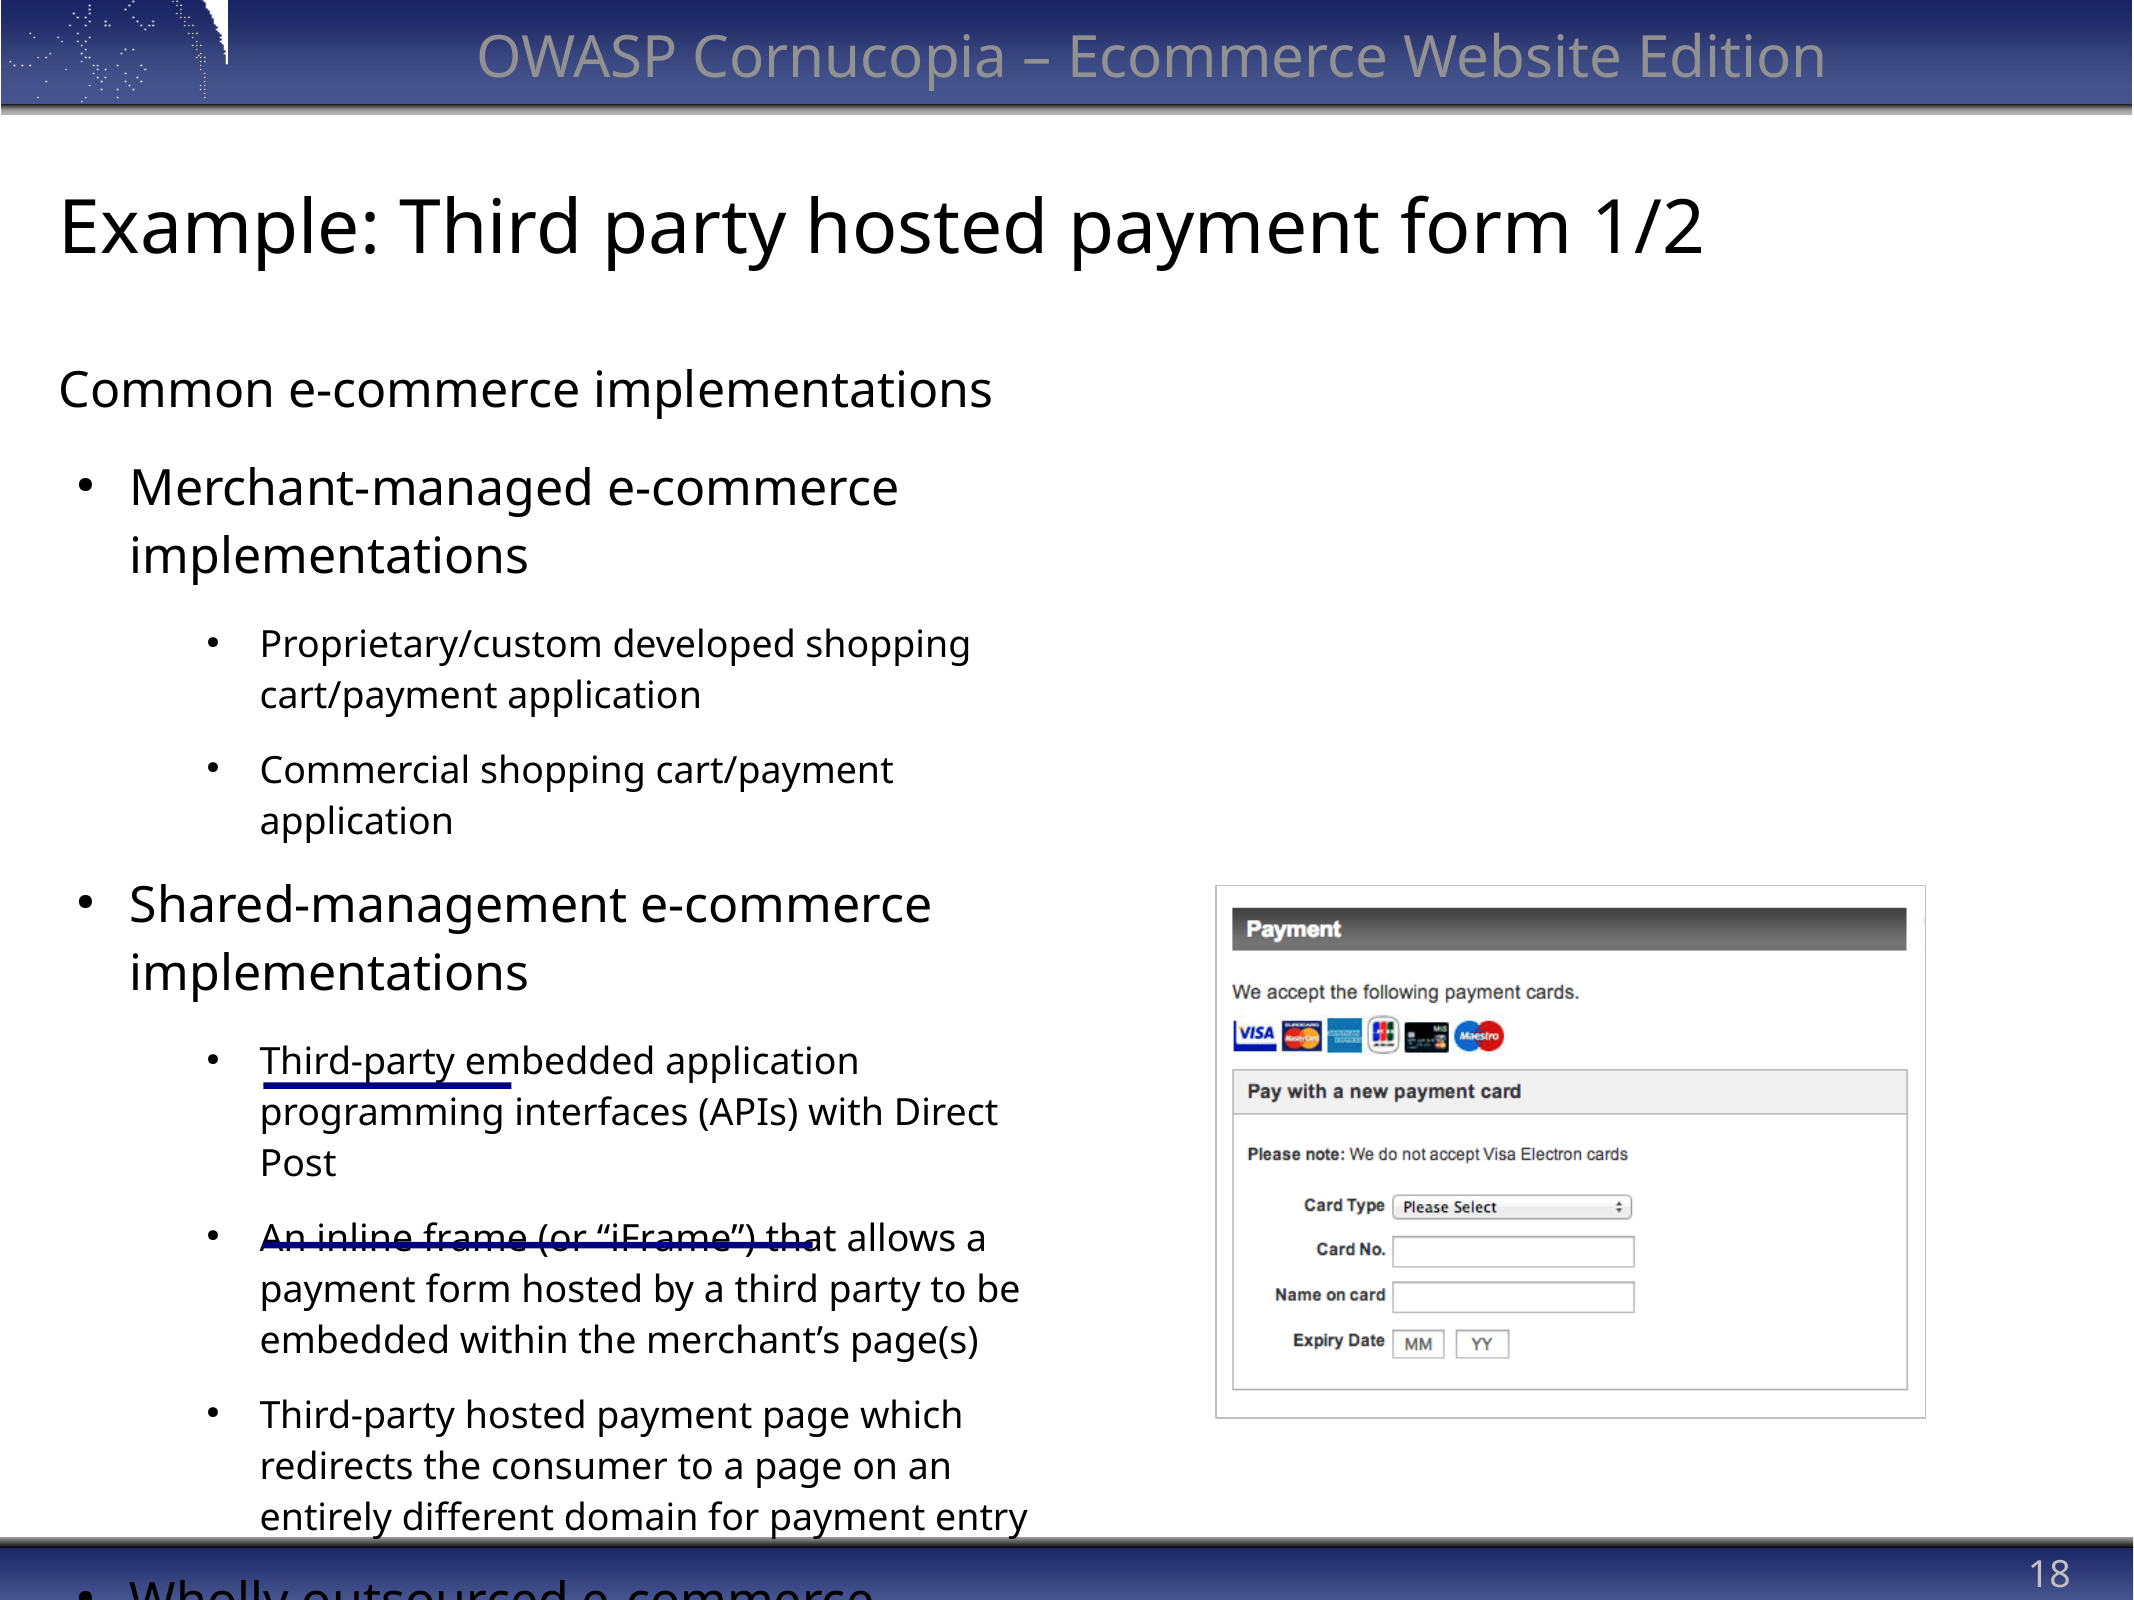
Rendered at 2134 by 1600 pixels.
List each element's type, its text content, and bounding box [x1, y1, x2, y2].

text_box [263, 1082, 512, 1089]
title Example: Third party hosted payment form 1/2 [58, 124, 2126, 325]
list Common e-commerce implementations Merchant-managed e-commerce implementations Proprietary/custom developed shopping cart/payment application Commercial shopping cart/payment application Shared-management e-commerce implementations Third-party embedded application programming interfaces (APIs) with Direct Post An inline frame (or “iFrame”) that allows a payment form hosted by a third party to be embedded within the merchant’s page(s) Third-party hosted payment page which redirects the consumer to a page on an entirely different domain for payment entry Wholly outsourced e-commerce implementations [58, 354, 1039, 1536]
picture [1216, 886, 1926, 1418]
text_box [263, 1241, 813, 1249]
